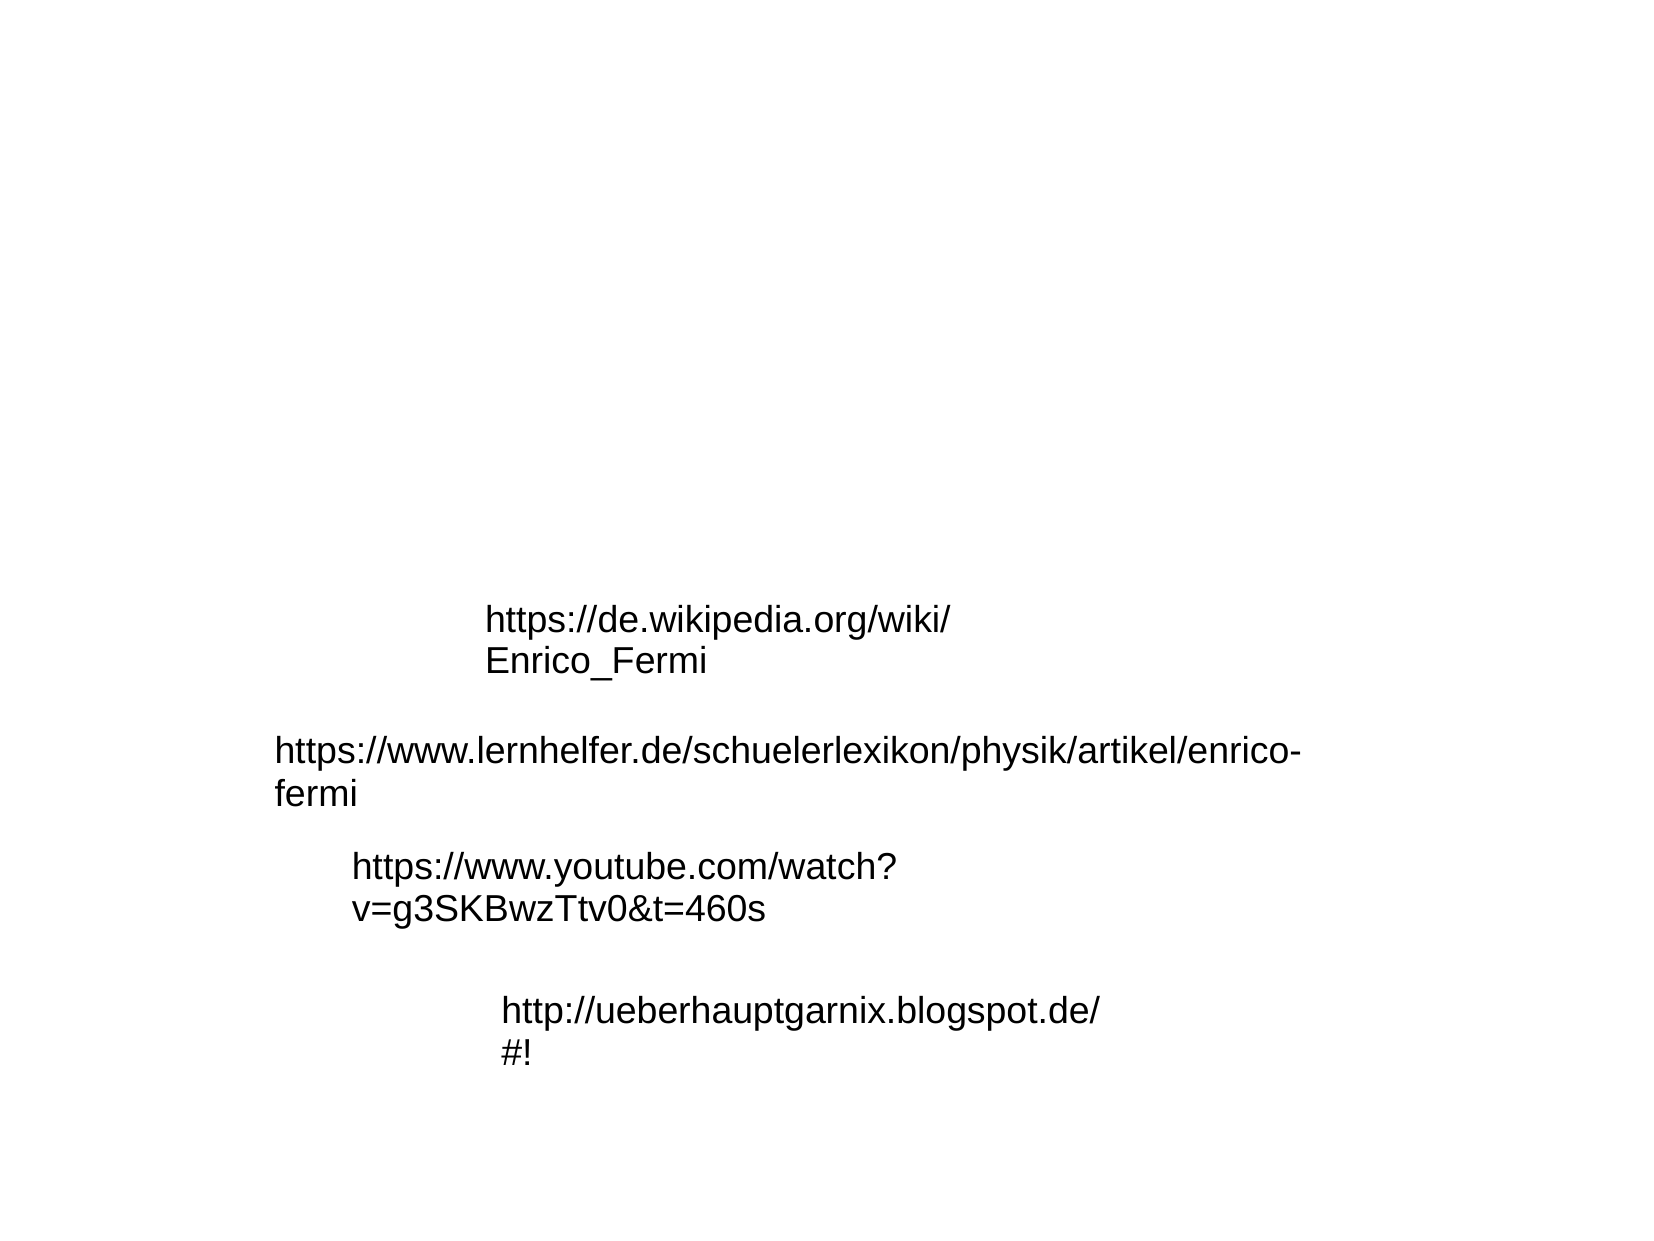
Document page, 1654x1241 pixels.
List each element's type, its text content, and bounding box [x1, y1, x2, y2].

text_box https://de.wikipedia.org/wiki/Enrico_Fermi [470, 590, 1187, 648]
text_box http://ueberhauptgarnix.blogspot.de/#! [486, 982, 1146, 1040]
text_box https://www.lernhelfer.de/schuelerlexikon/physik/artikel/enrico-fermi [259, 722, 1398, 780]
text_box https://www.youtube.com/watch?v=g3SKBwzTtv0&t=460s [337, 838, 1323, 896]
